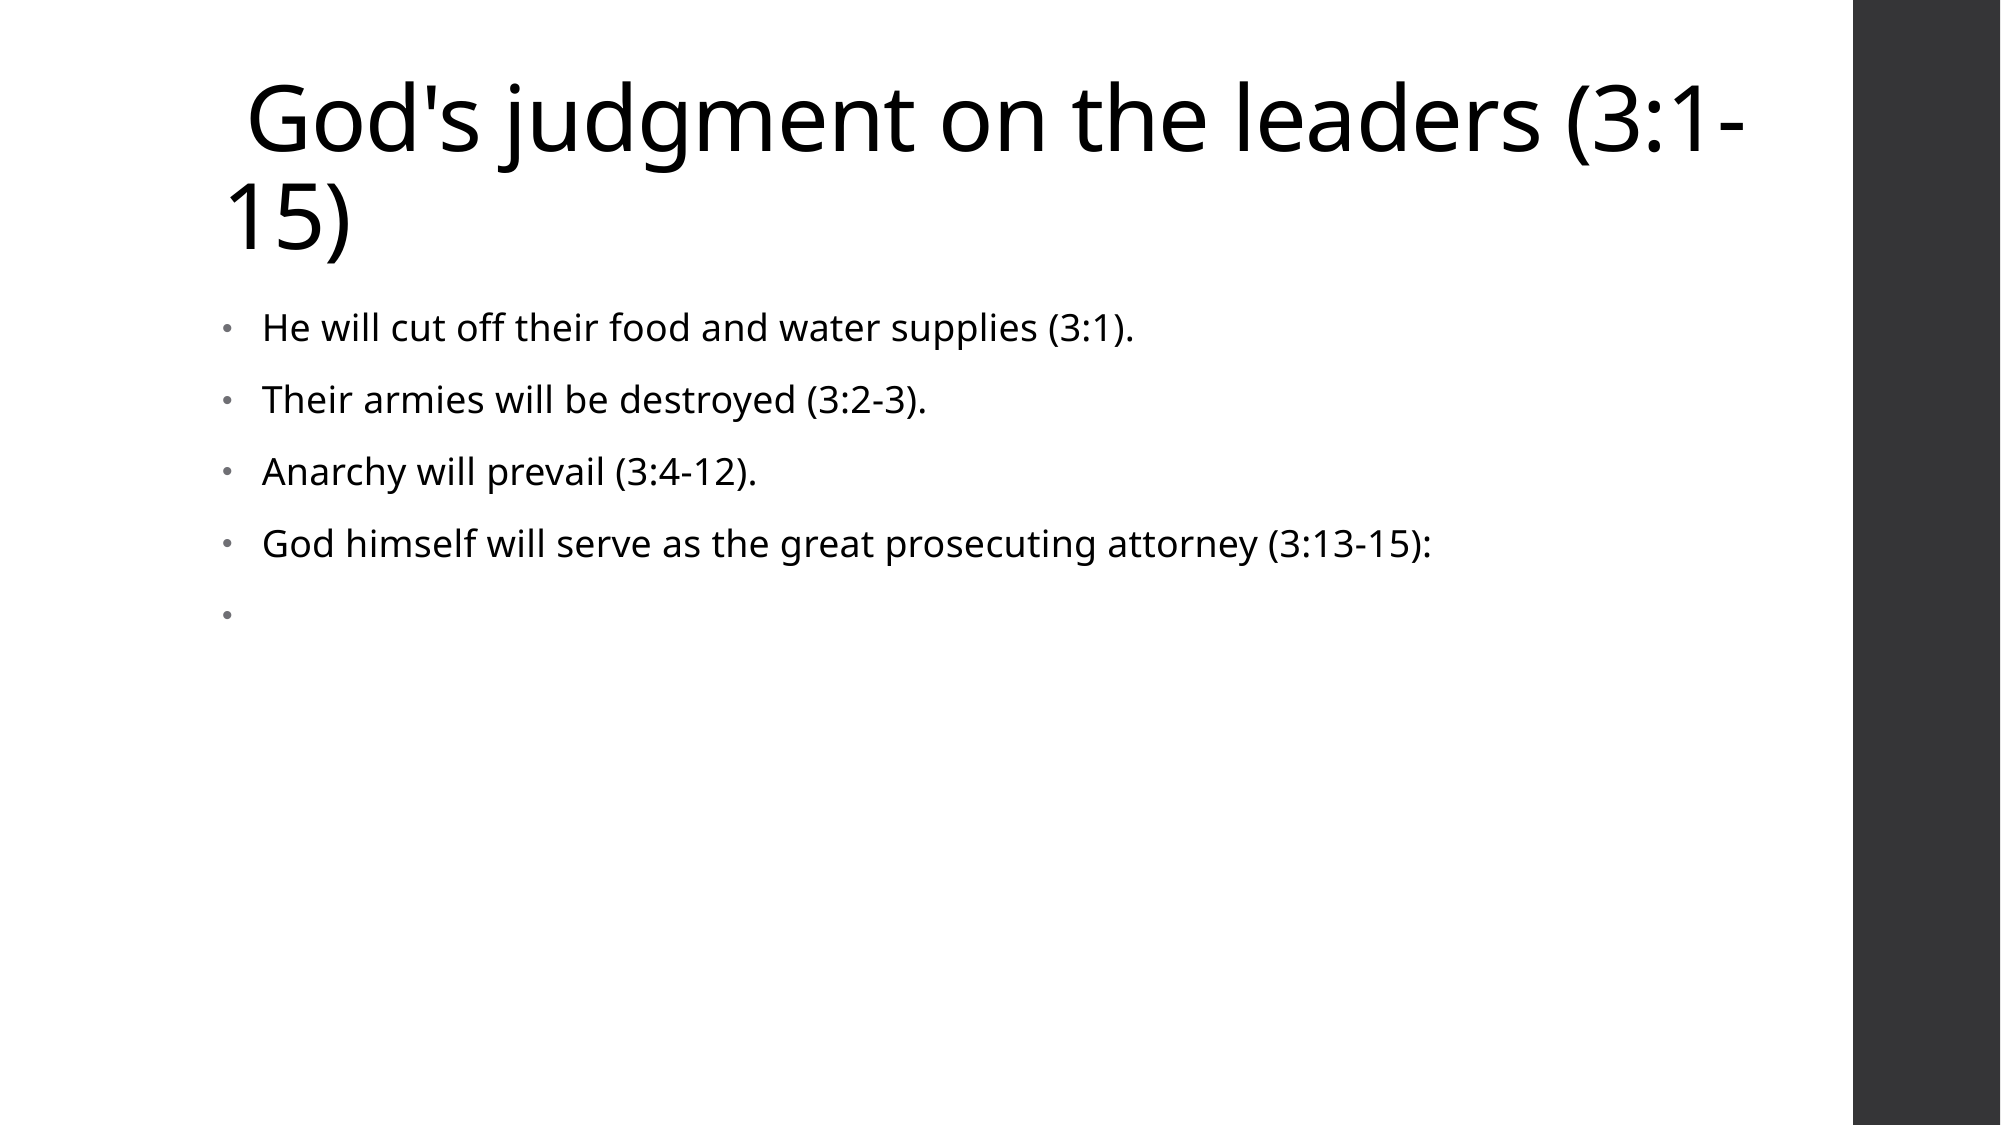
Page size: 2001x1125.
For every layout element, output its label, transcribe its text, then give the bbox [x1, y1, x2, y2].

list He will cut off their food and water supplies (3:1). Their armies will be destroyed (3:2-3). Anarchy will prevail (3:4-12). God himself will serve as the great prosecuting attorney (3:13-15): [206, 299, 1617, 1014]
title God's judgment on the leaders (3:1-15) [206, 60, 1797, 278]
